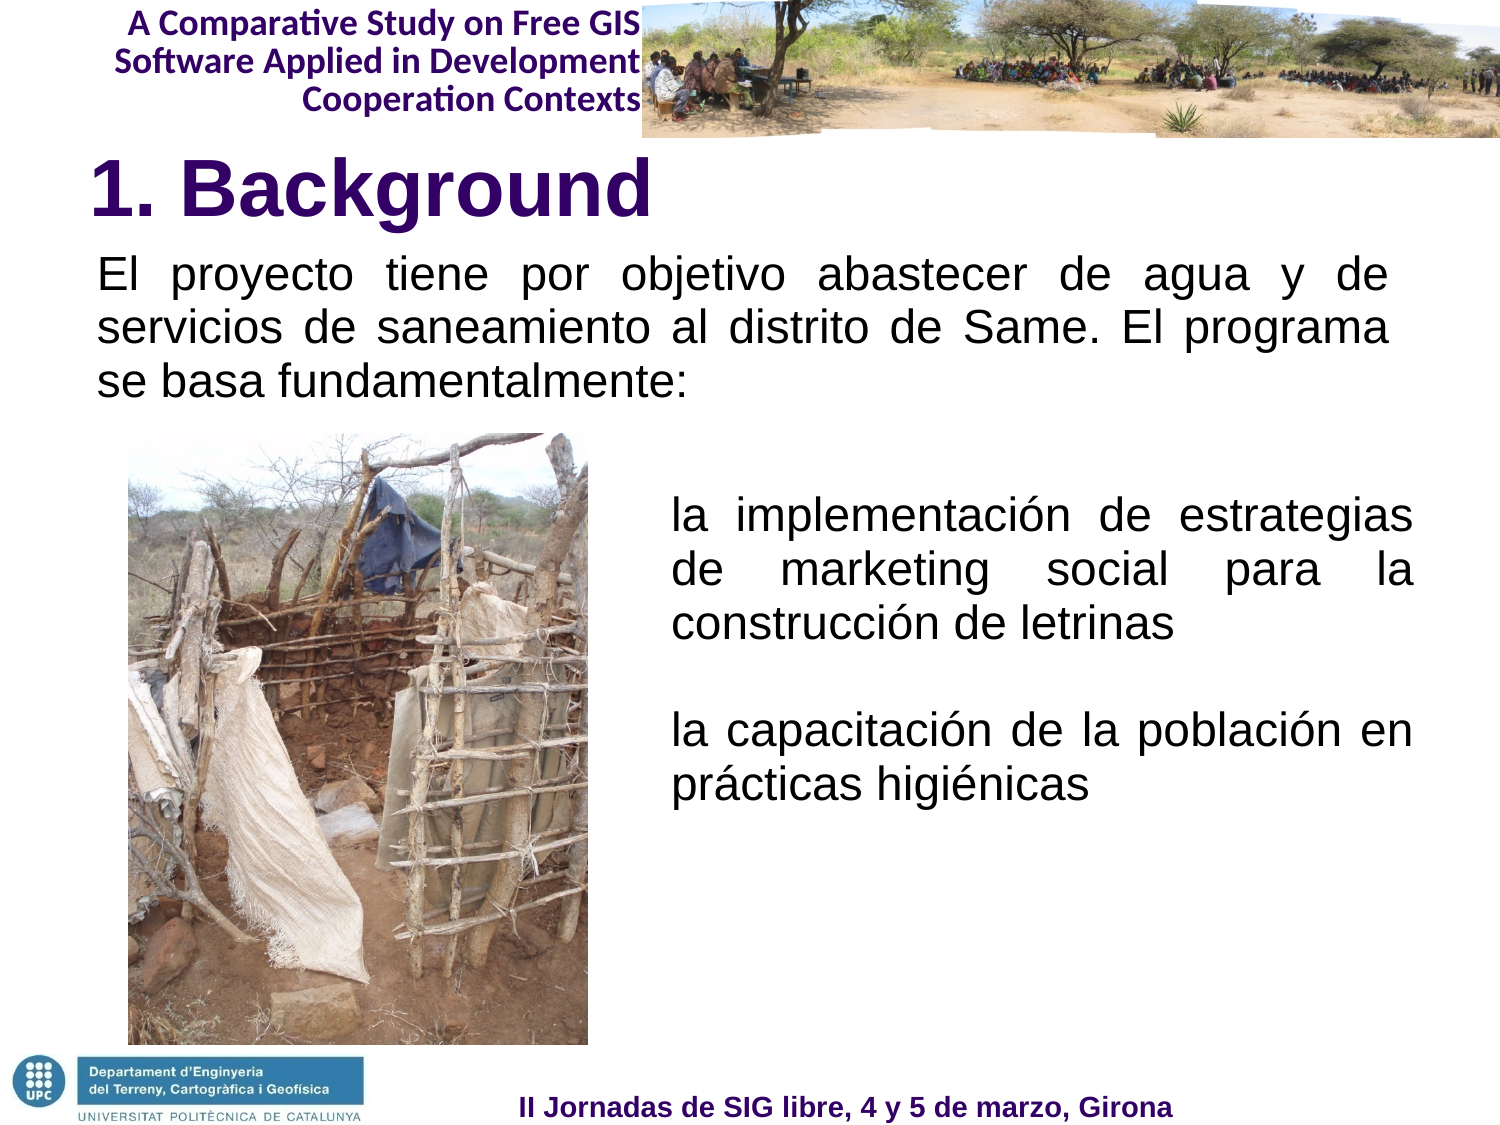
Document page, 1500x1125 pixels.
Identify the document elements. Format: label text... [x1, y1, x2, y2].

text_box El proyecto tiene por objetivo abastecer de agua y de servicios de saneamiento al distrito de Same. El programa se basa fundamentalmente: [82, 238, 1407, 416]
title 1. Background [75, 105, 1199, 272]
picture [128, 433, 588, 1046]
text_box II Jornadas de SIG libre, 4 y 5 de marzo, Girona [360, 1083, 1341, 1125]
picture [0, 1054, 376, 1125]
text_box la implementación de estrategias de marketing social para la construcción de letrinas la capacitación de la población en prácticas higiénicas [656, 480, 1430, 873]
picture [642, 0, 1500, 138]
